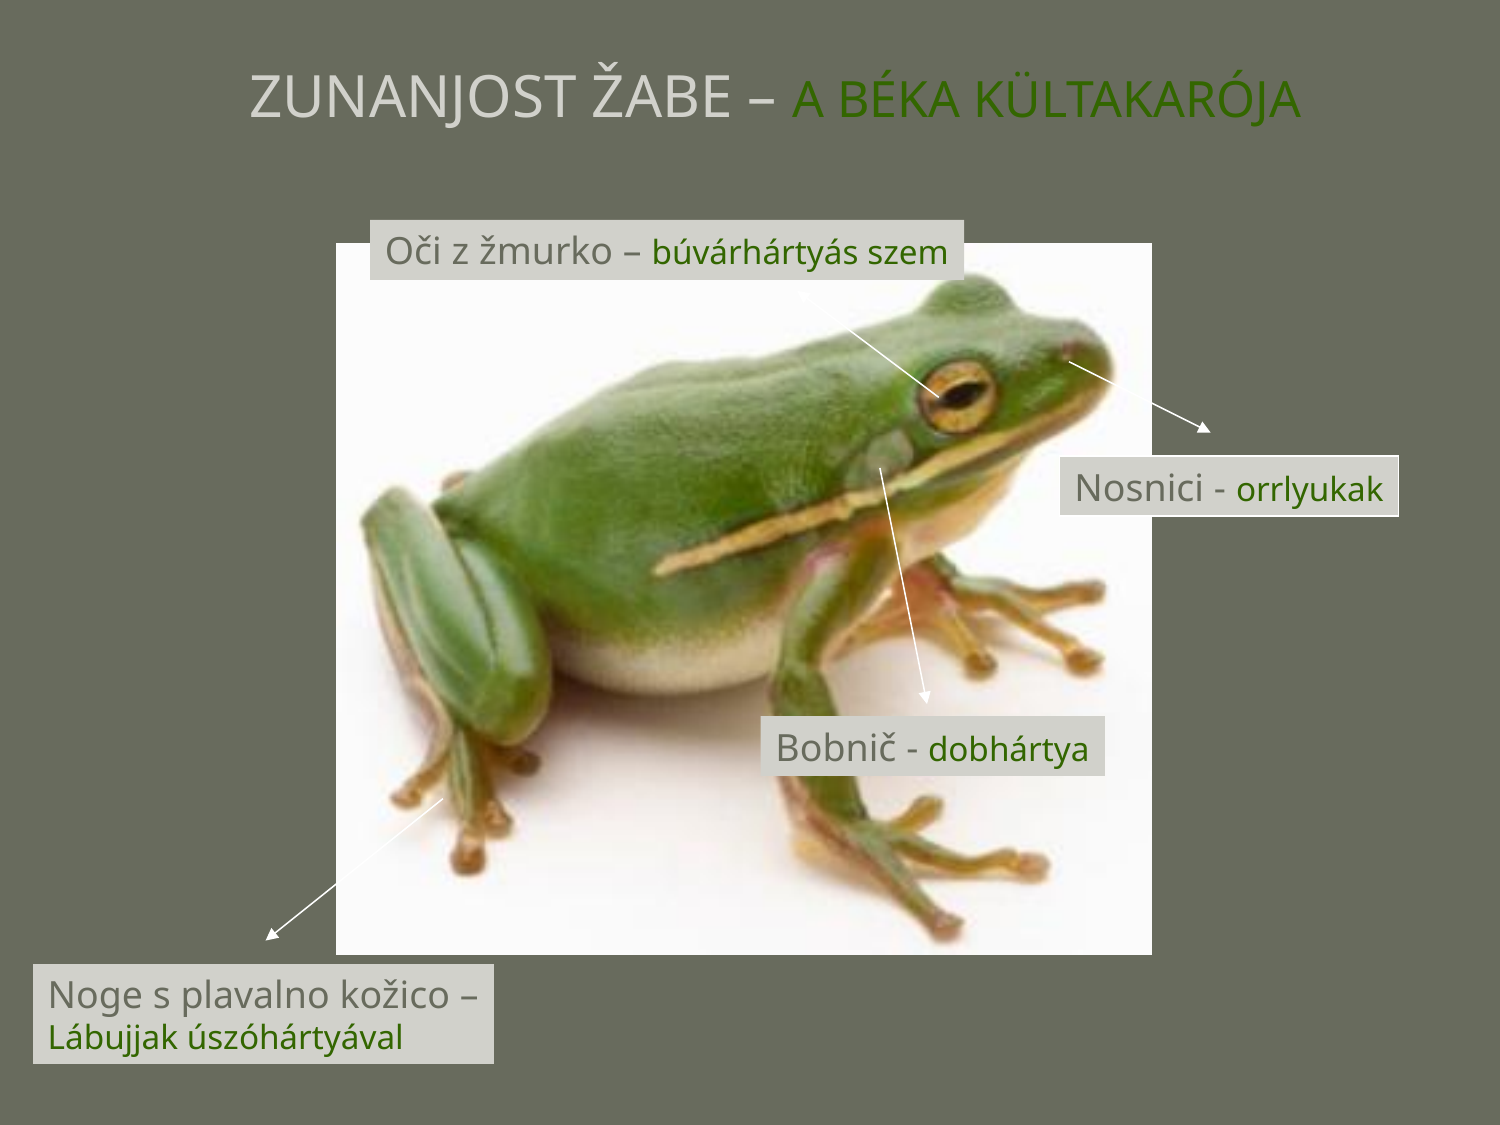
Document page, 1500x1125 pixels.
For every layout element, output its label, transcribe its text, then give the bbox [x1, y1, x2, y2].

text_box Oči z žmurko – búvárhártyás szem [370, 219, 965, 280]
text_box Bobnič - dobhártya [760, 716, 1105, 776]
title ZUNANJOST ŽABE – A BÉKA KÜLTAKARÓJA [100, 0, 1451, 188]
text_box Noge s plavalno kožico – Lábujjak úszóhártyával [33, 964, 494, 1064]
picture [336, 243, 1152, 955]
text_box Nosnici - orrlyukak [1059, 456, 1399, 517]
